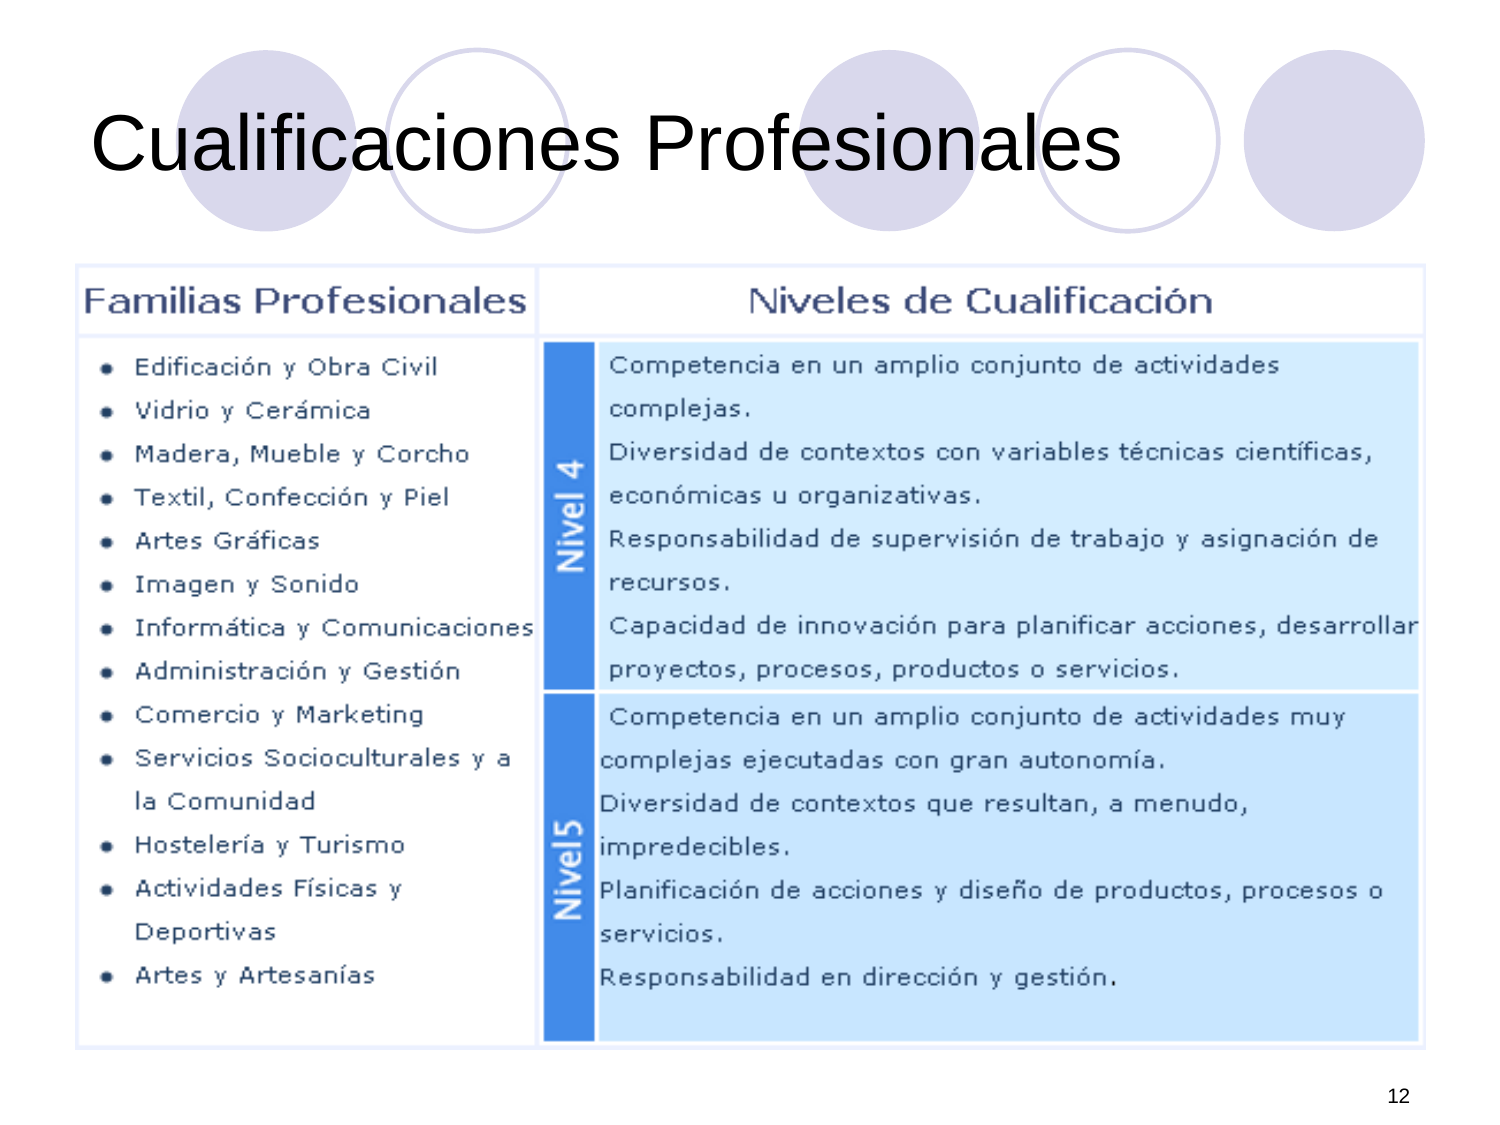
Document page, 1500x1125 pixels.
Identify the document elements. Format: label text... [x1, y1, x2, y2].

title Cualificaciones Profesionales [75, 45, 1426, 233]
picture [75, 262, 1426, 1051]
text_box <number> [1074, 1074, 1426, 1101]
